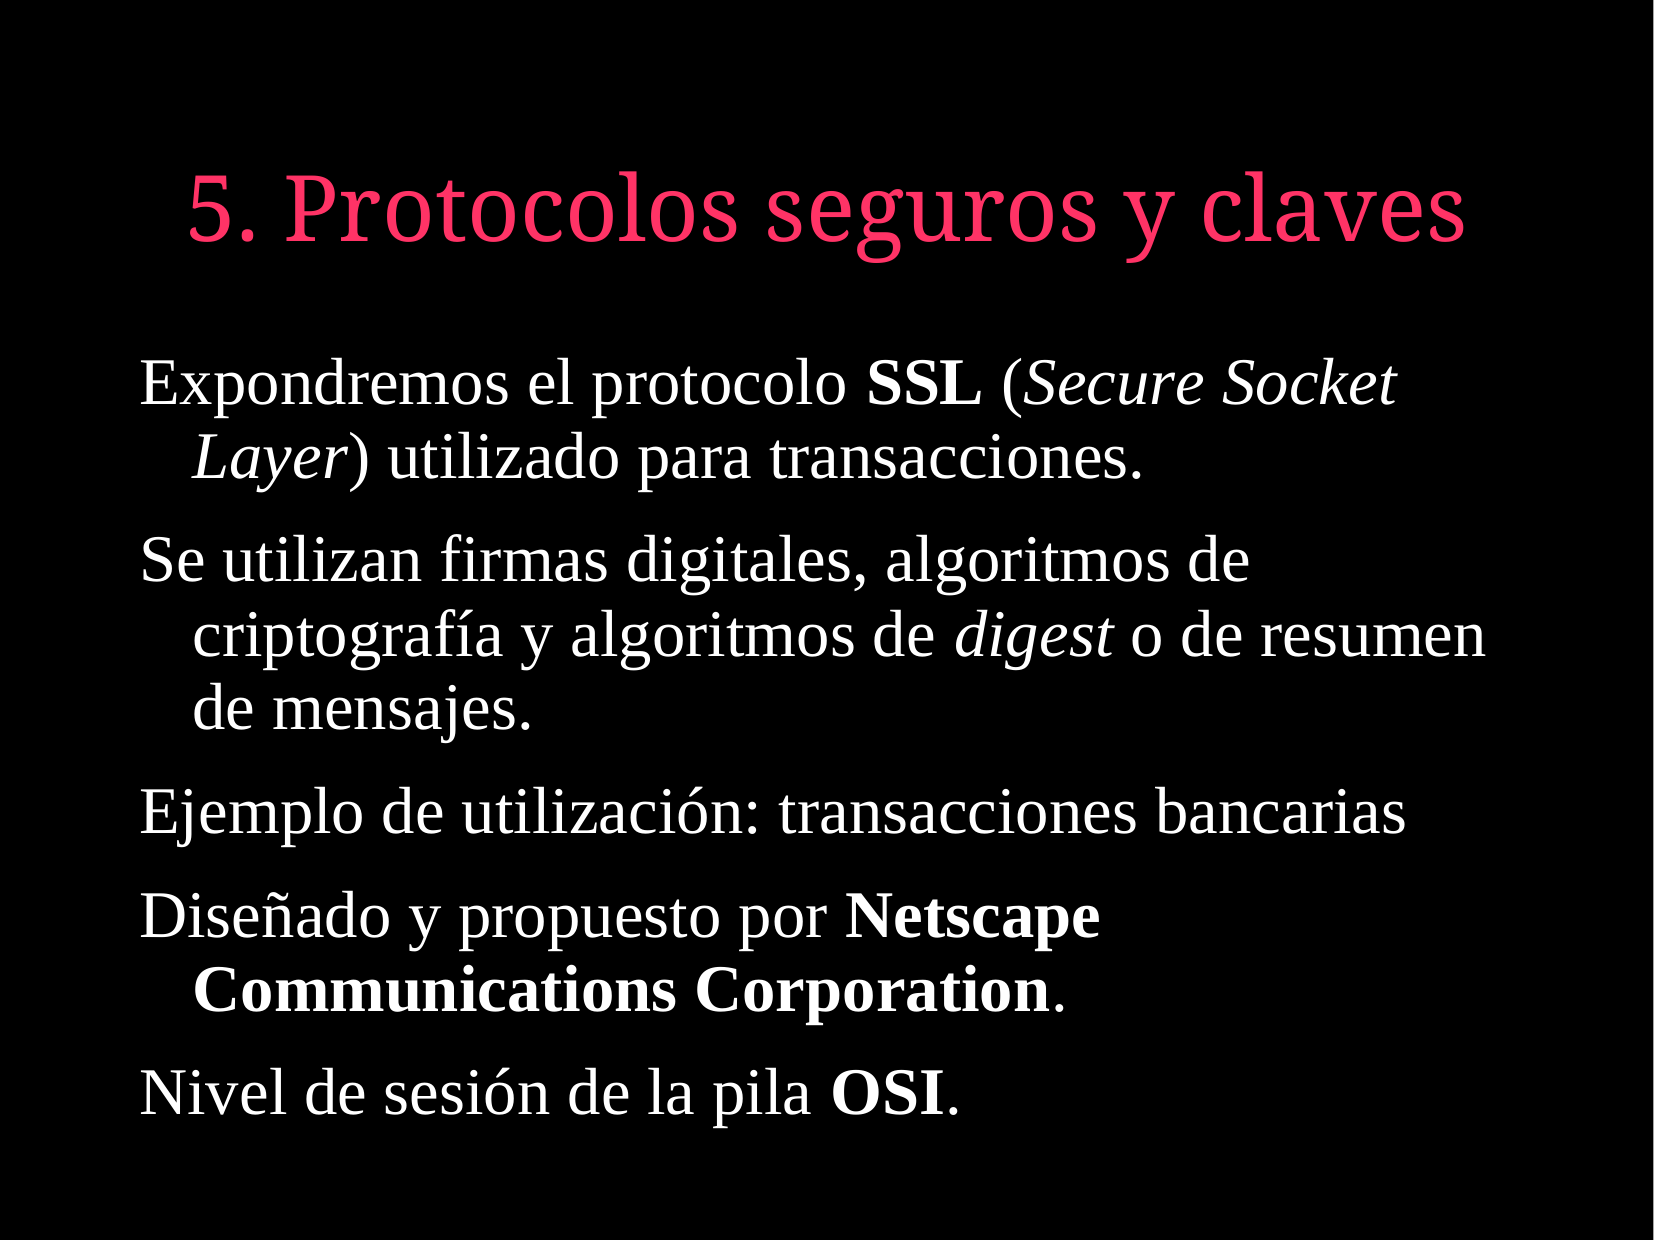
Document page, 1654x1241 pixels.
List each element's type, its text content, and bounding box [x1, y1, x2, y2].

list Expondremos el protocolo SSL (Secure Socket Layer) utilizado para transacciones. Se utilizan firmas digitales, algoritmos de criptografía y algoritmos de digest o de resumen de mensajes. Ejemplo de utilización: transacciones bancarias Diseñado y propuesto por Netscape Communications Corporation. Nivel de sesión de la pila OSI. [121, 344, 1534, 1130]
title 5. Protocolos seguros y claves [121, 102, 1534, 311]
